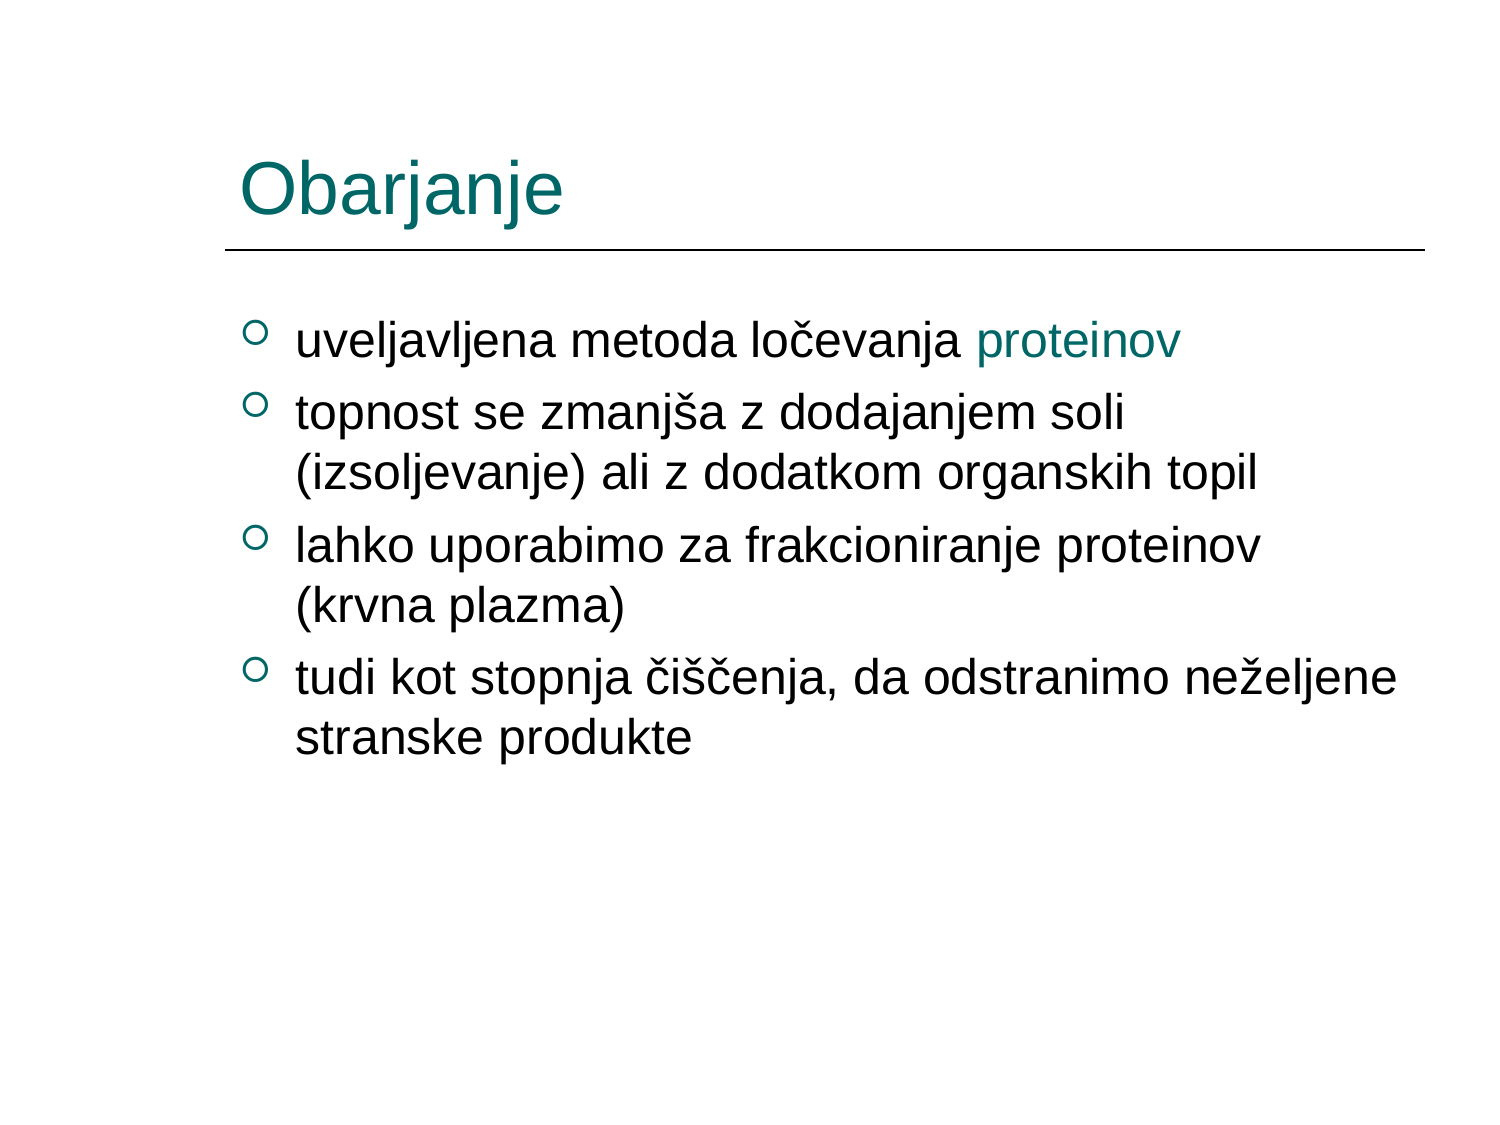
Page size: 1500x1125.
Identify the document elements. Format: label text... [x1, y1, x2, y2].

list uveljavljena metoda ločevanja proteinov topnost se zmanjša z dodajanjem soli (izsoljevanje) ali z dodatkom organskih topil lahko uporabimo za frakcioniranje proteinov (krvna plazma) tudi kot stopnja čiščenja, da odstranimo neželjene stranske produkte [224, 299, 1425, 975]
title Obarjanje [224, 49, 1425, 237]
